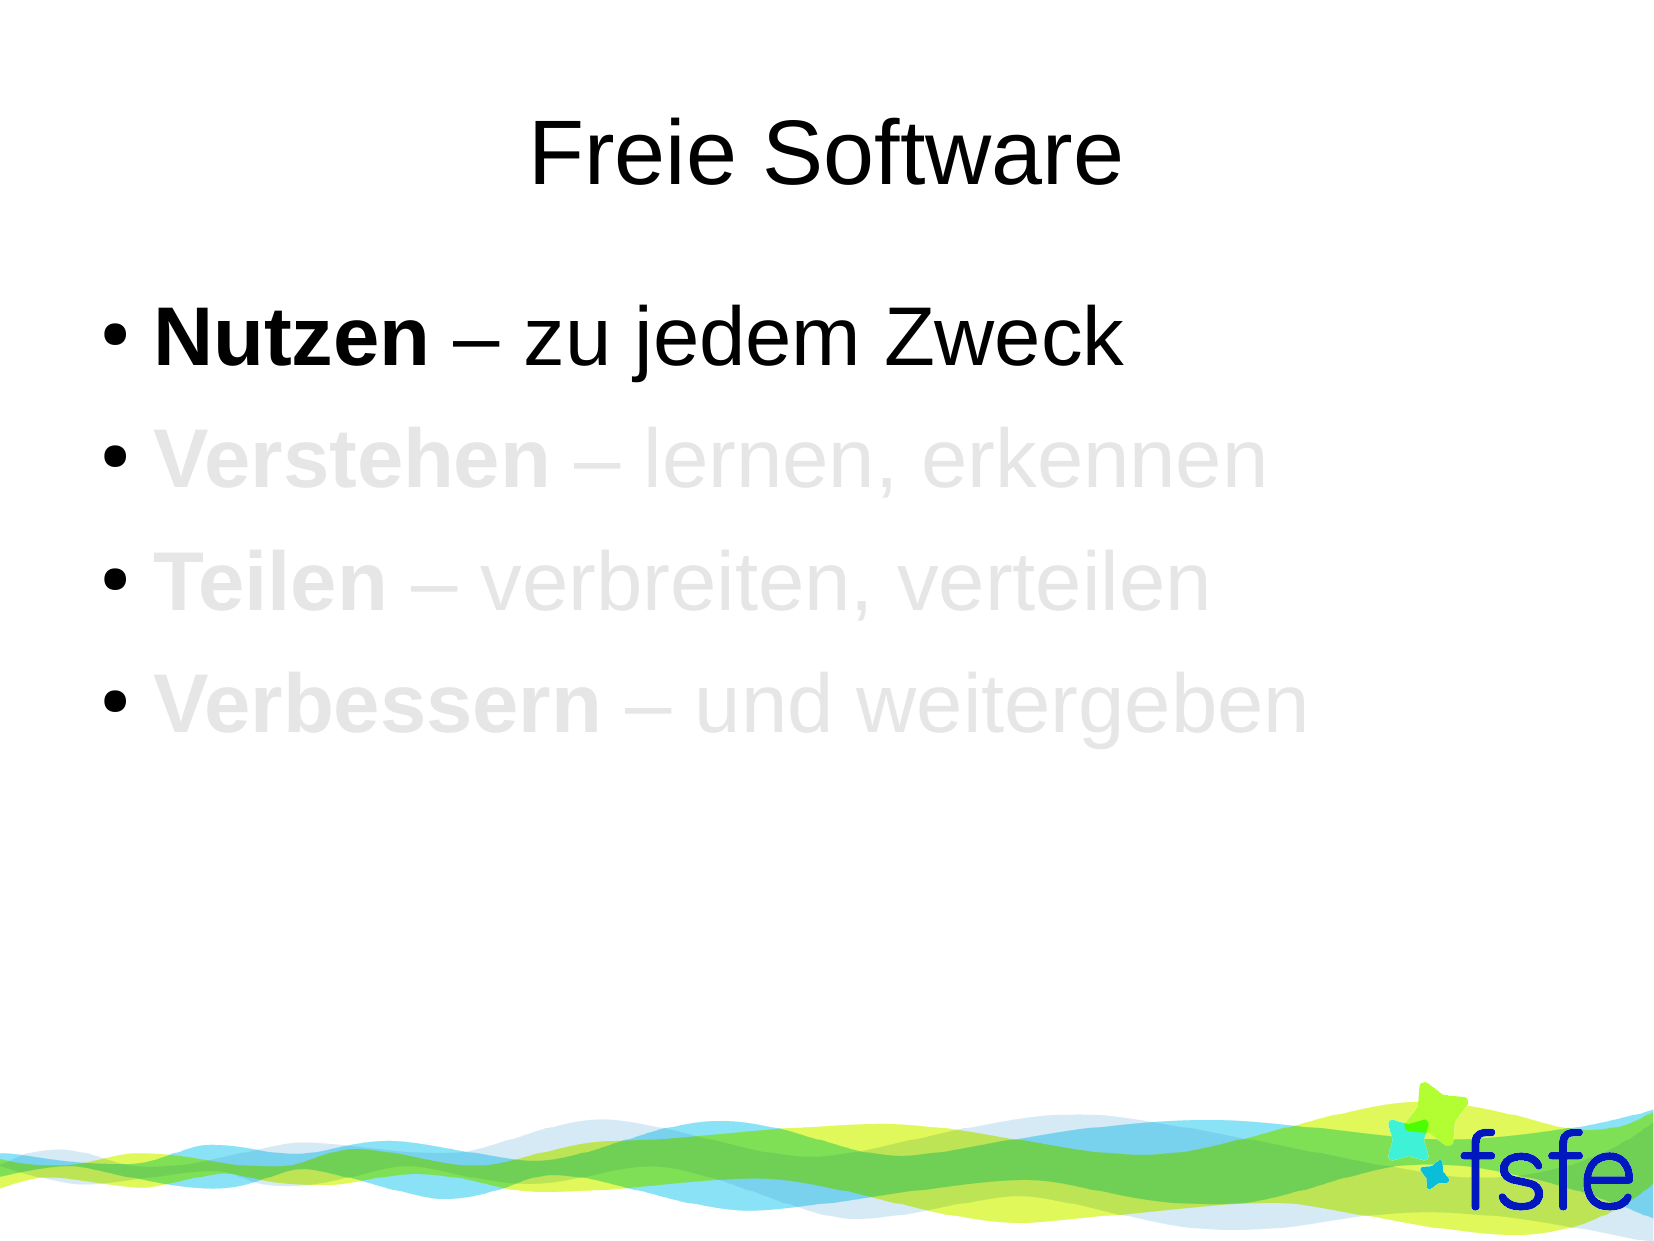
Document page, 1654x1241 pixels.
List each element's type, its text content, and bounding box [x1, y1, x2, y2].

list Nutzen – zu jedem Zweck Verstehen – lernen, erkennen Teilen – verbreiten, verteilen Verbessern – und weitergeben [82, 290, 1571, 1109]
title Freie Software [82, 49, 1571, 257]
picture [0, 1081, 1654, 1241]
